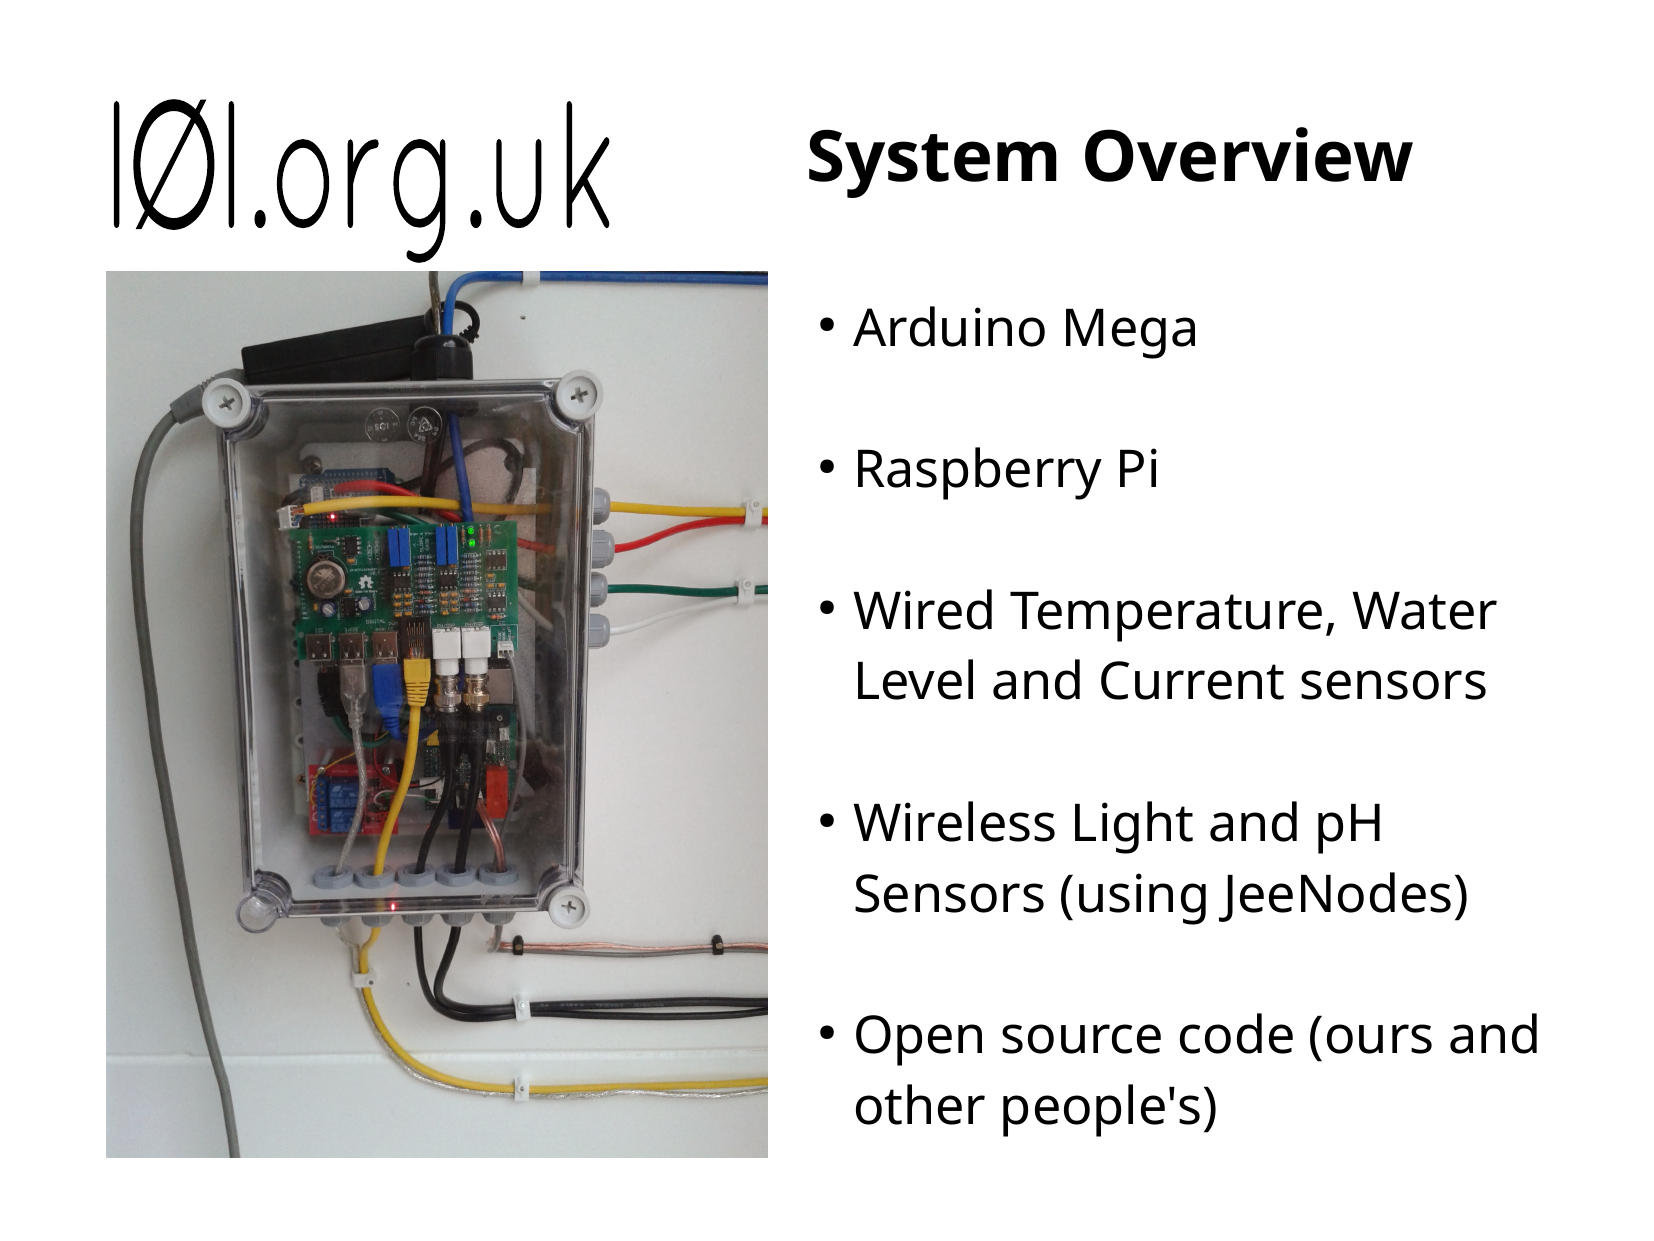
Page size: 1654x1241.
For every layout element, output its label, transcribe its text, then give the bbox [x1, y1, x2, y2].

title System Overview [602, 47, 1619, 260]
text_box Arduino Mega Raspberry Pi Wired Temperature, Water Level and Current sensors Wireless Light and pH Sensors (using JeeNodes) Open source code (ours and other people's) [803, 283, 1560, 1146]
picture [106, 271, 768, 1158]
